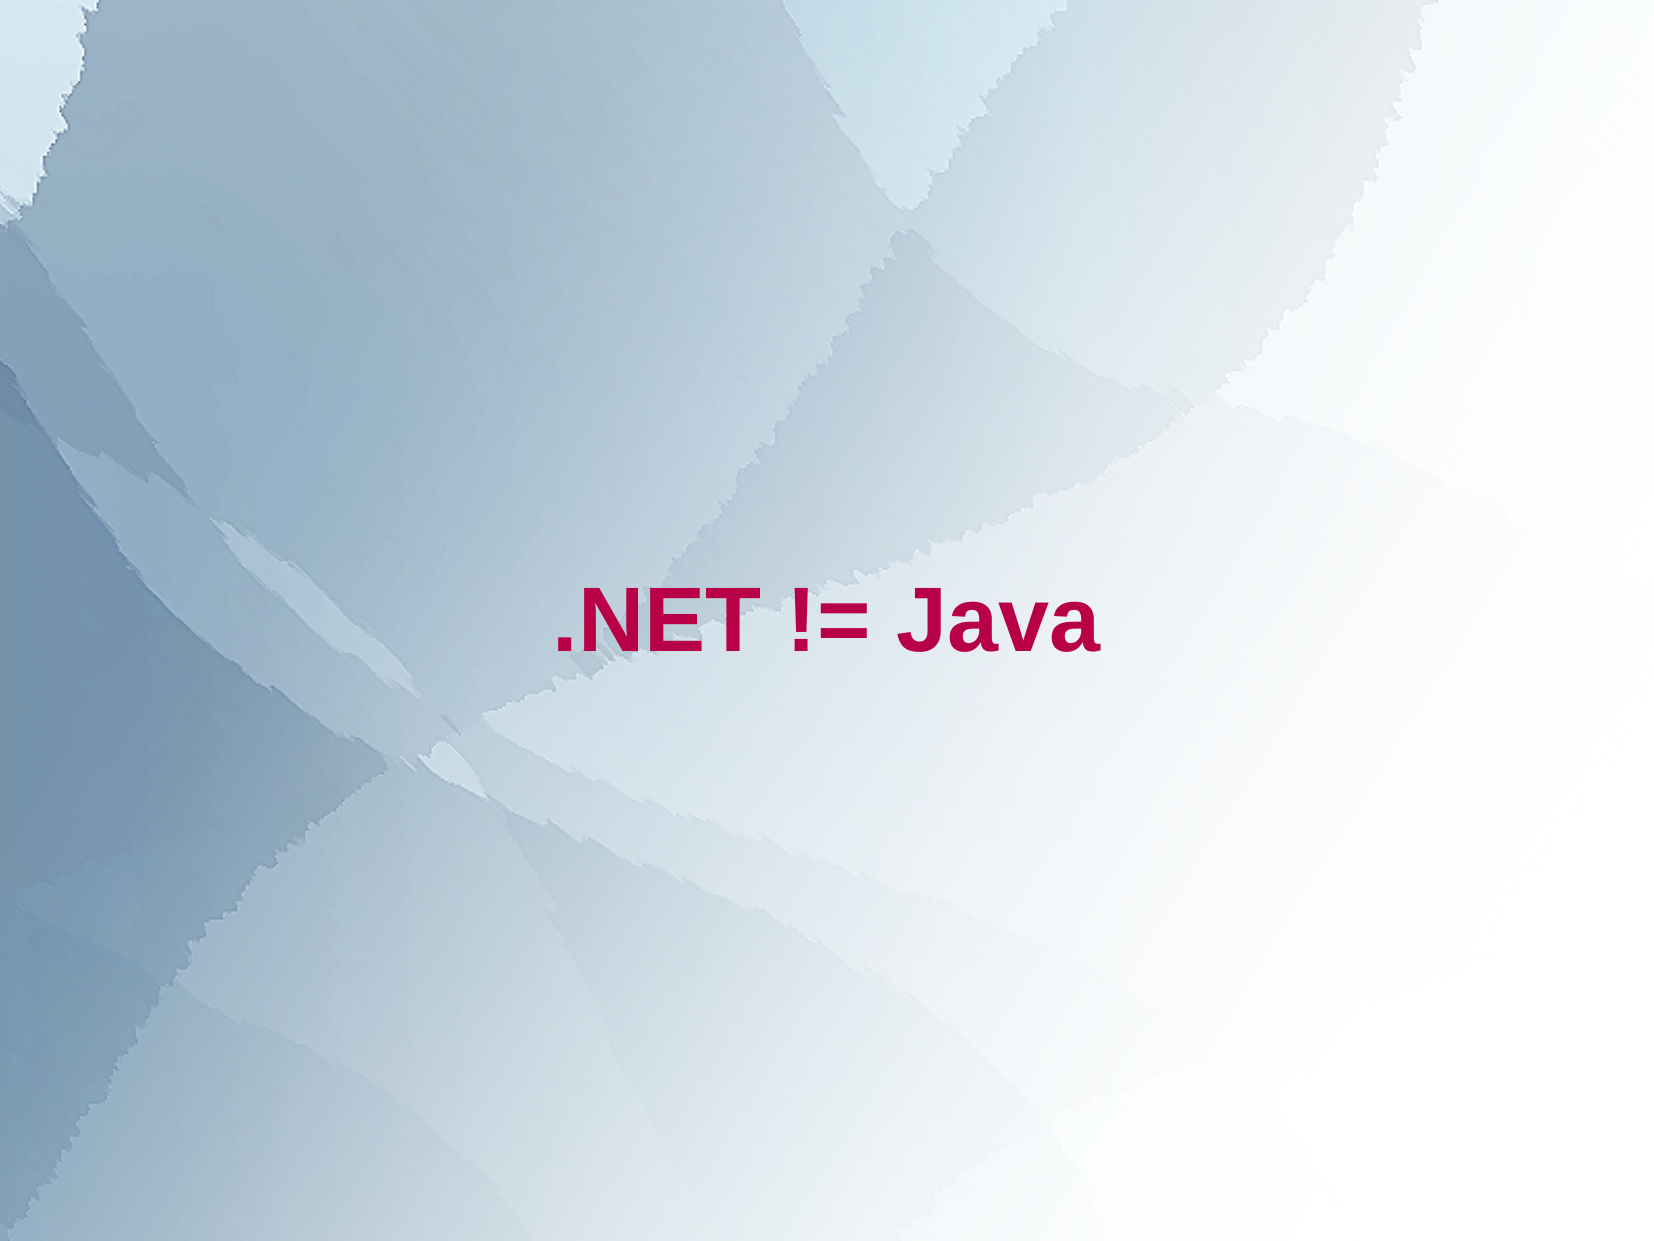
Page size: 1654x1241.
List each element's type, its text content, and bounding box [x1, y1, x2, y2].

title .NET != Java [82, 516, 1571, 724]
picture [0, 0, 1654, 1241]
